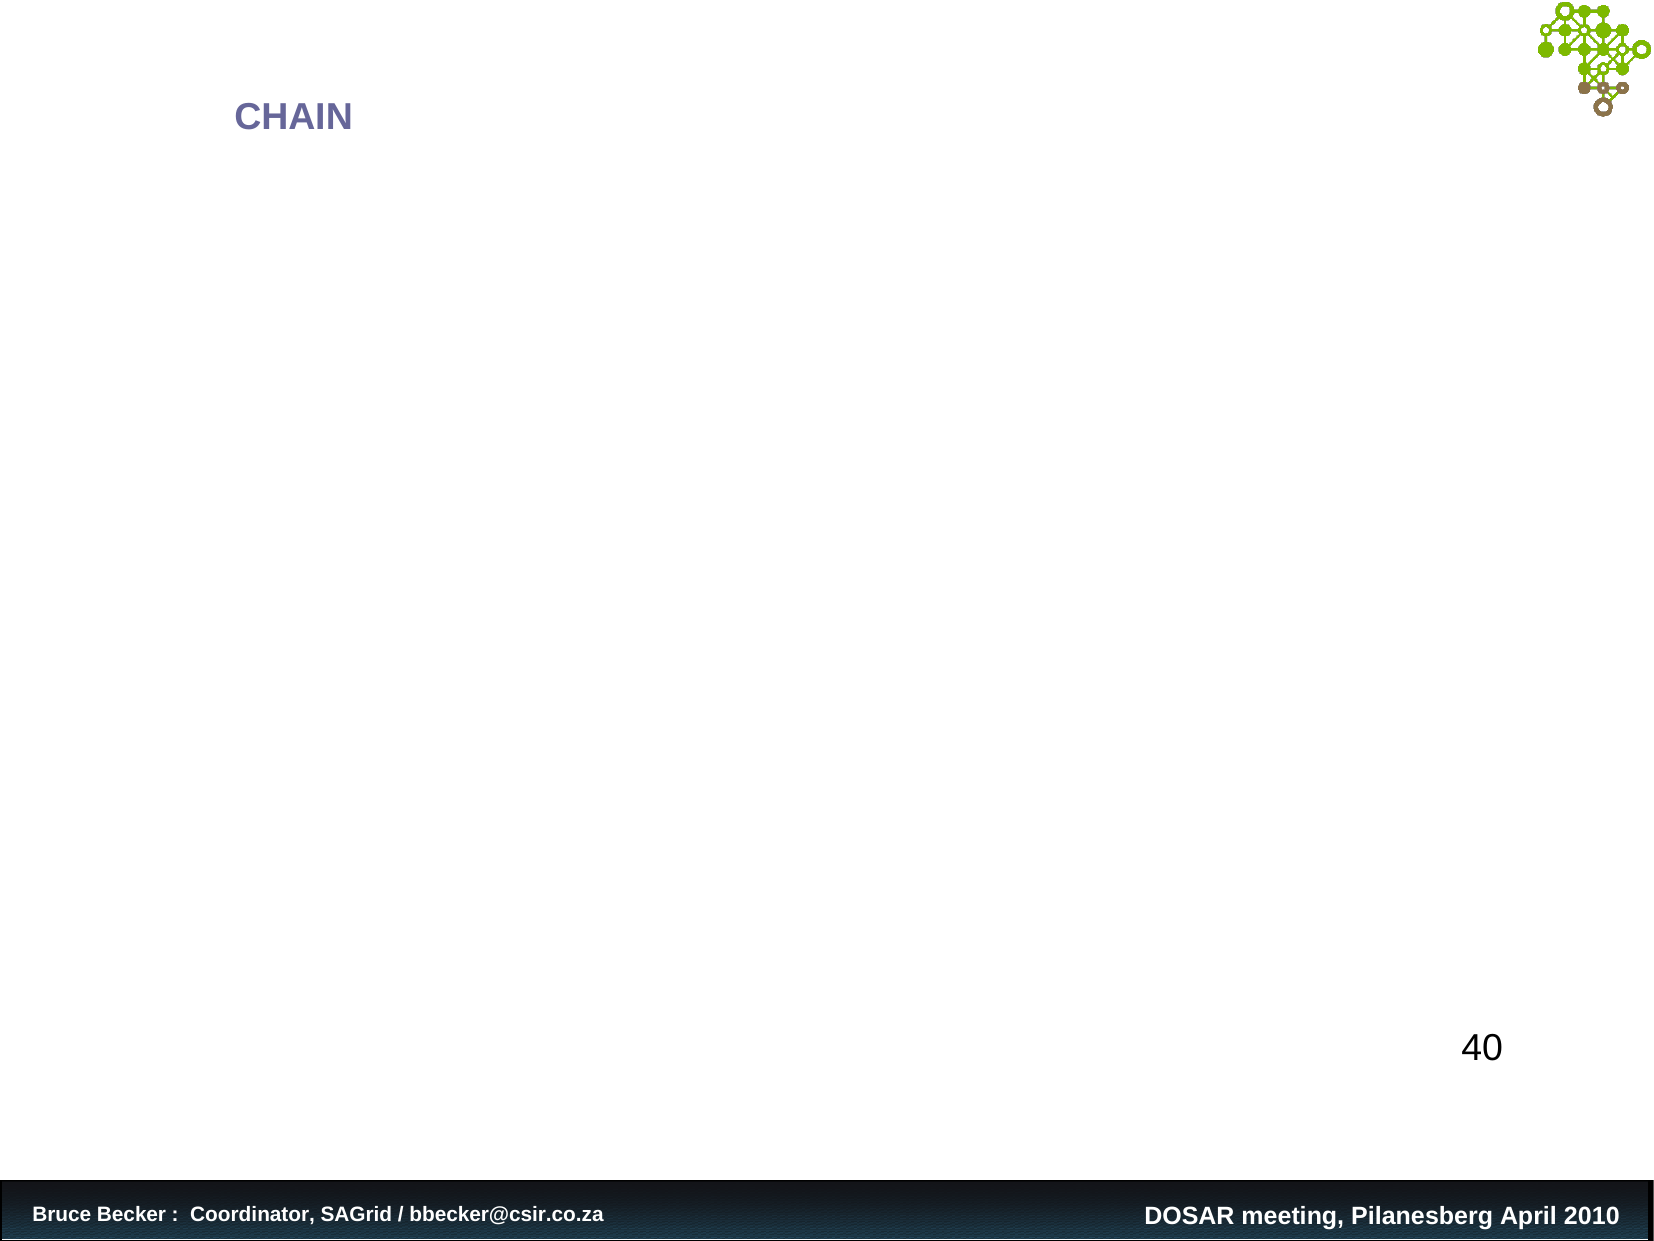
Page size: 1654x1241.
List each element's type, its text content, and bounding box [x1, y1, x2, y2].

picture [1534, 0, 1654, 119]
title CHAIN [234, 49, 1594, 187]
picture [0, 1180, 1654, 1241]
